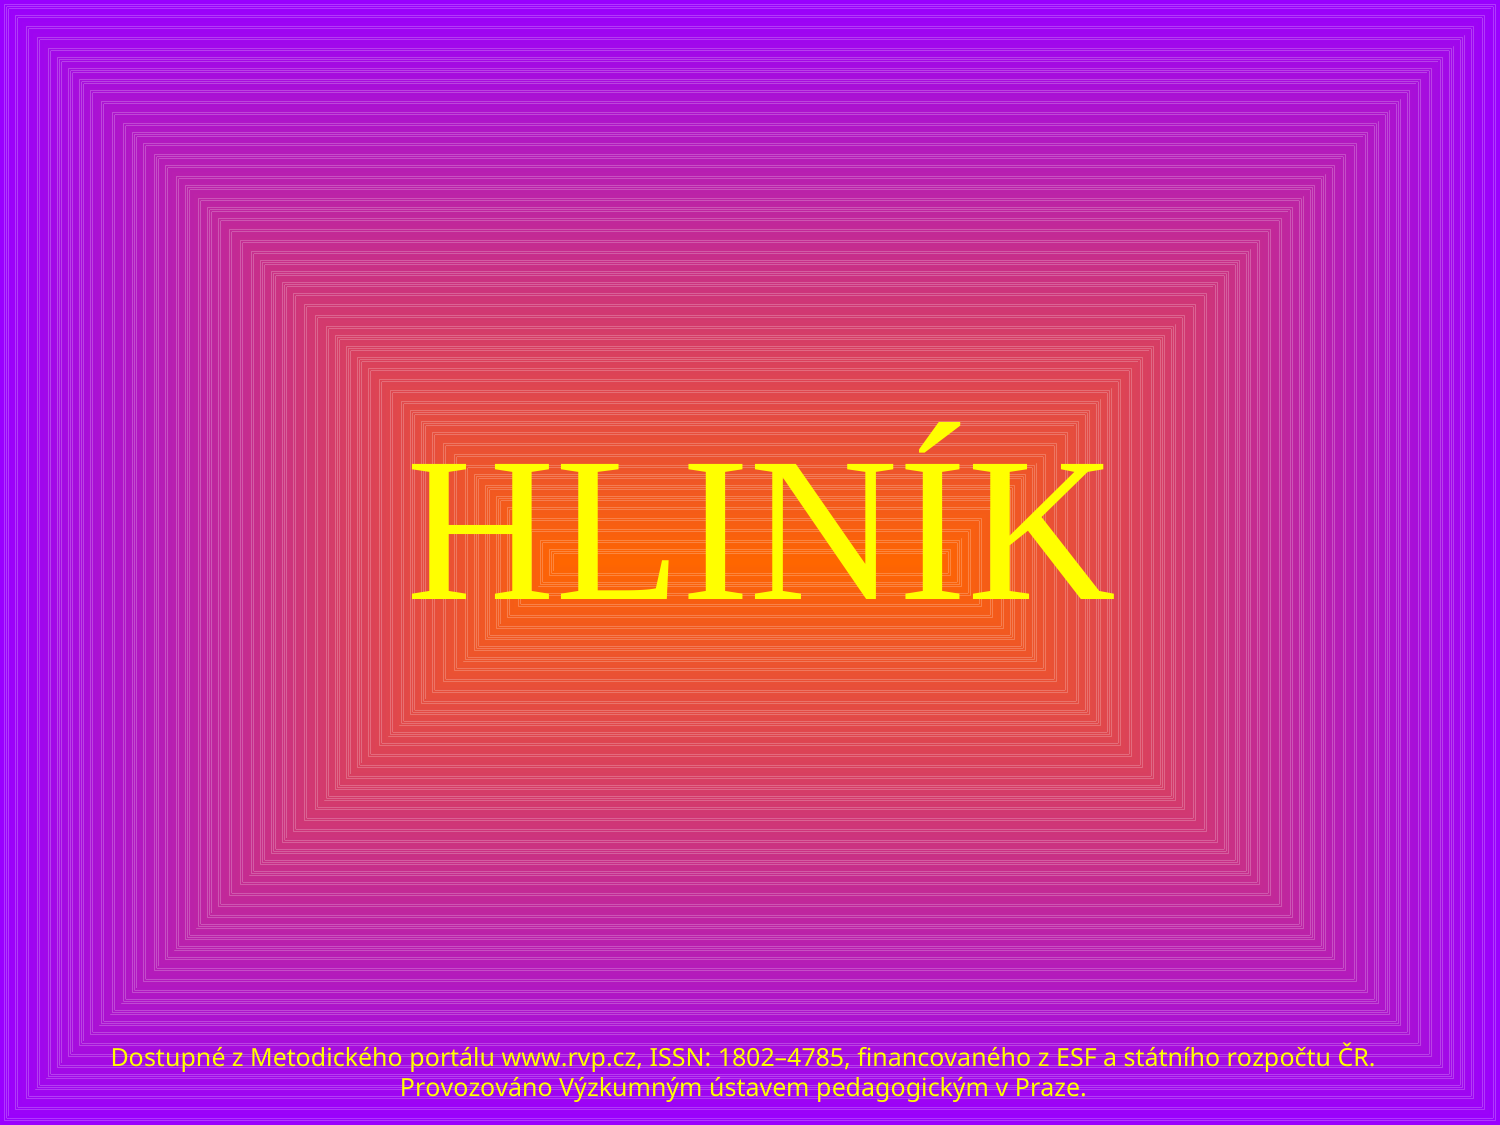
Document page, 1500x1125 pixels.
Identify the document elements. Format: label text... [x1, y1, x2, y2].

text_box Dostupné z Metodického portálu www.rvp.cz, ISSN: 1802–4785, financovaného z ESF a státního rozpočtu ČR. Provozováno Výzkumným ústavem pedagogickým v Praze. [35, 1041, 1454, 1102]
text_box HLINÍK [100, 385, 1424, 649]
